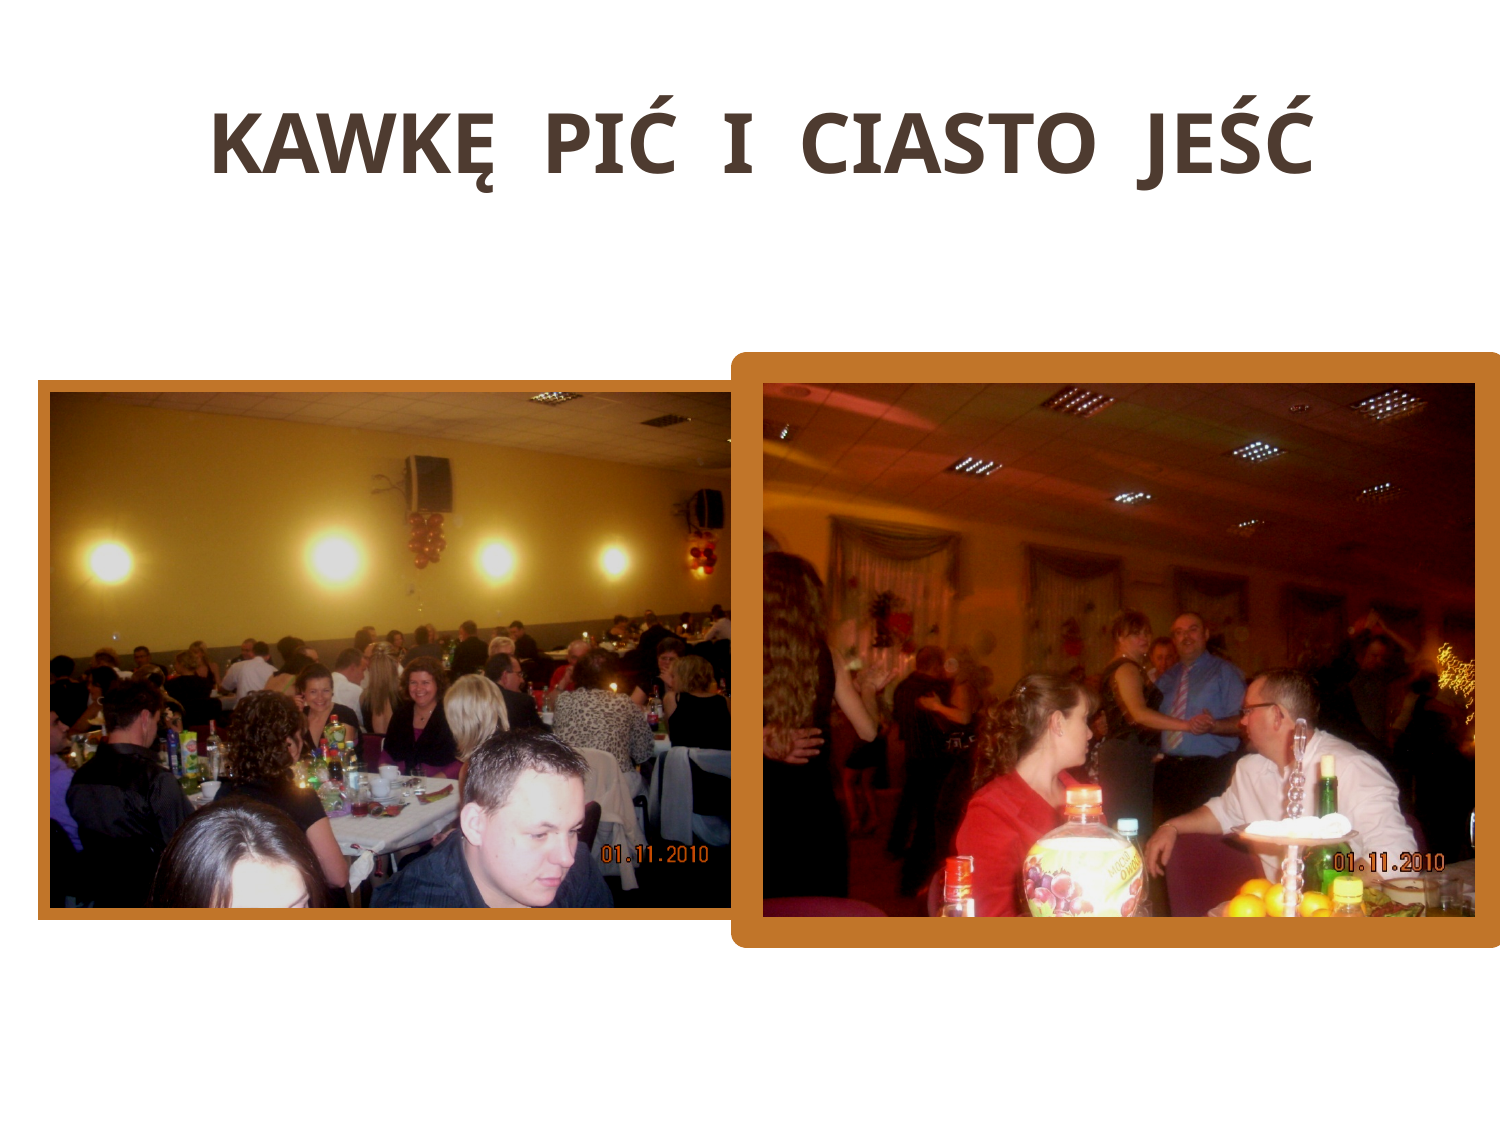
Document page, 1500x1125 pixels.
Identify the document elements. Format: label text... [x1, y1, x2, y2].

picture [50, 392, 731, 908]
title KAWKĘ PIĆ I CIASTO JEŚĆ [49, 75, 1475, 286]
picture [762, 382, 1475, 918]
